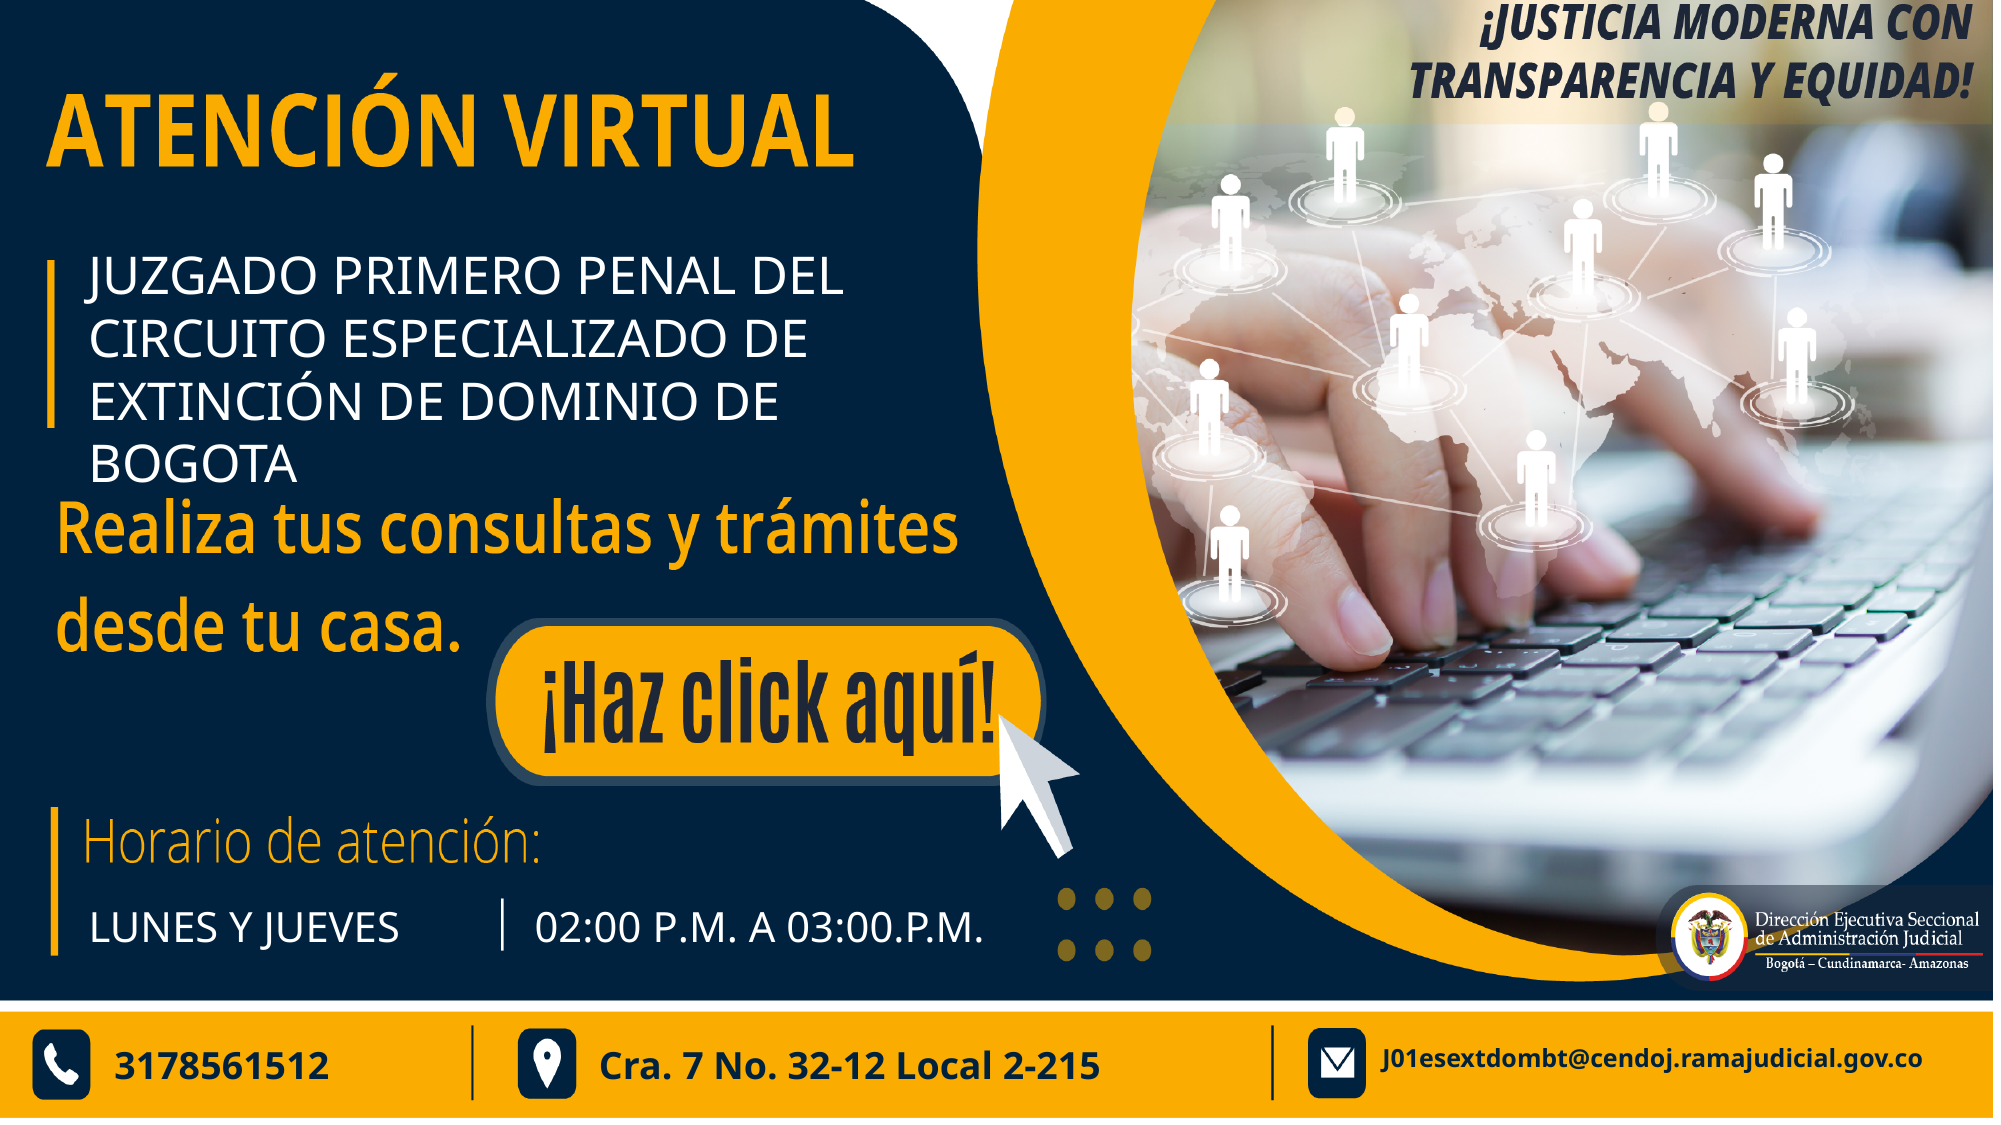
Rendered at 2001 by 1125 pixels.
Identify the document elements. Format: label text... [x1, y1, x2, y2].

text_box J01esextdombt@cendoj.ramajudicial.gov.co [1367, 1034, 1943, 1081]
picture [0, 0, 1993, 1118]
text_box JUZGADO PRIMERO PENAL DEL CIRCUITO ESPECIALIZADO DE EXTINCIÓN DE DOMINIO DE BOGOTA [73, 235, 928, 503]
text_box 02:00 P.M. A 03:00.P.M. [519, 893, 1001, 960]
text_box 3178561512 [99, 1034, 346, 1096]
text_box Cra. 7 No. 32-12 Local 2-215 [584, 1034, 1119, 1096]
text_box LUNES Y JUEVES [73, 893, 417, 960]
